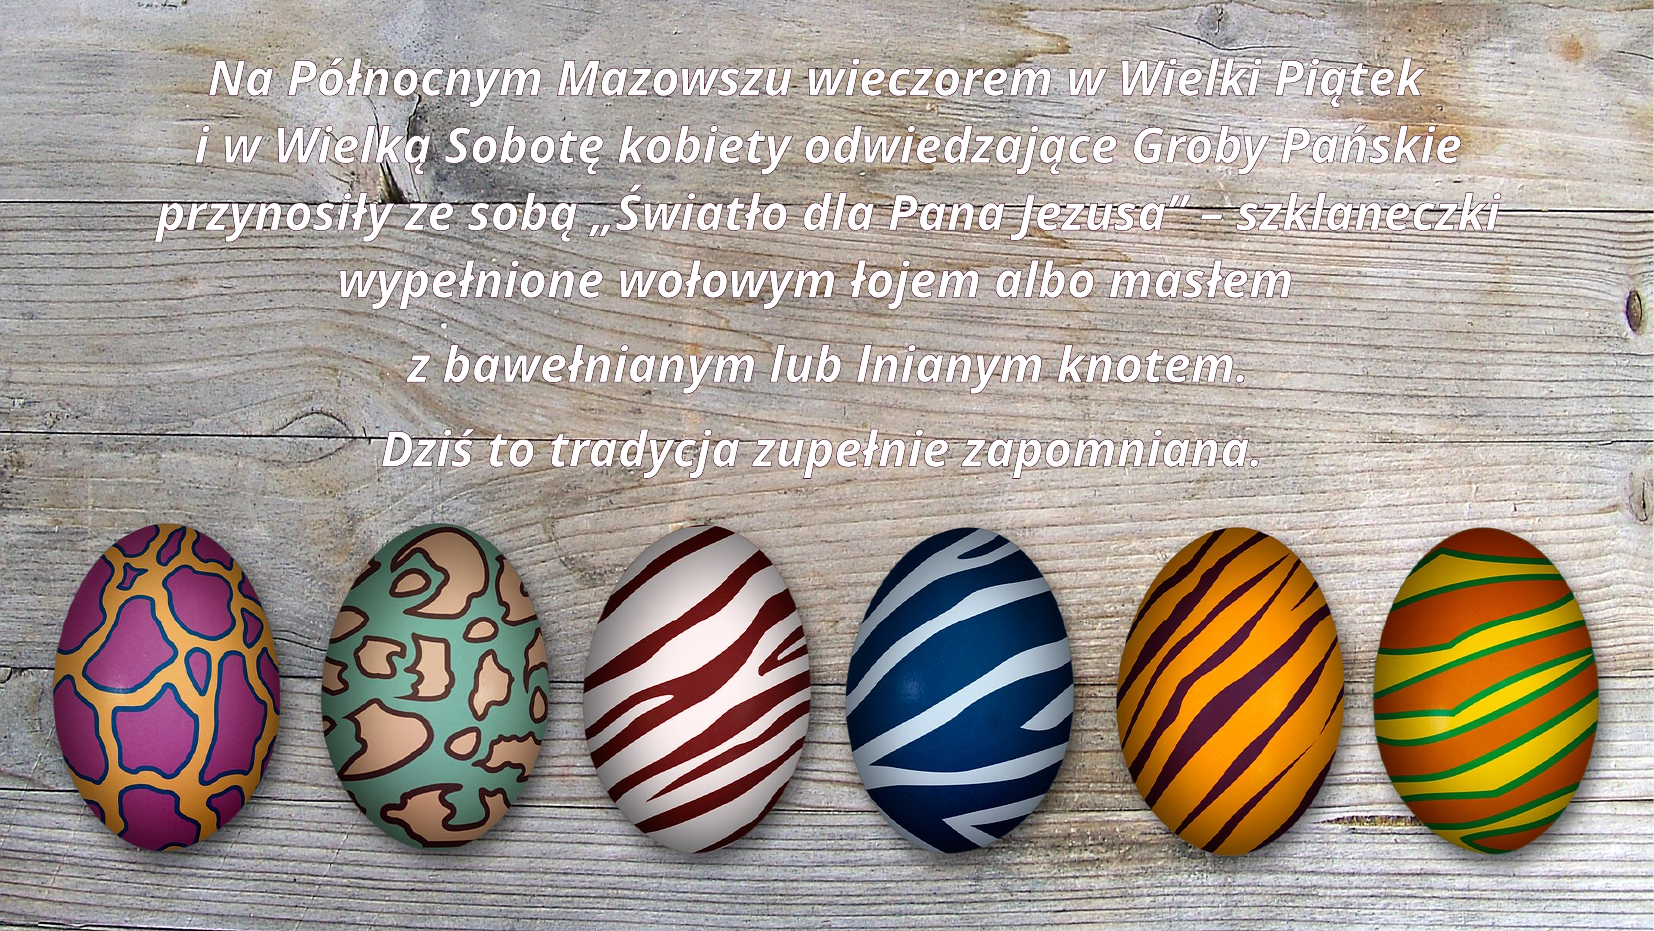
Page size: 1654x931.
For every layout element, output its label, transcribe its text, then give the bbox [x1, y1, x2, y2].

picture [0, 0, 1654, 931]
list Na Północnym Mazowszu wieczorem w Wielki Piątek i w Wielką Sobotę kobiety odwiedzające Groby Pańskie przynosiły ze sobą „Światło dla Pana Jezusa” – szklaneczki wypełnione wołowym łojem albo masłem z bawełnianym lub lnianym knotem. Dziś to tradycja zupełnie zapomniana. [80, 42, 1569, 486]
